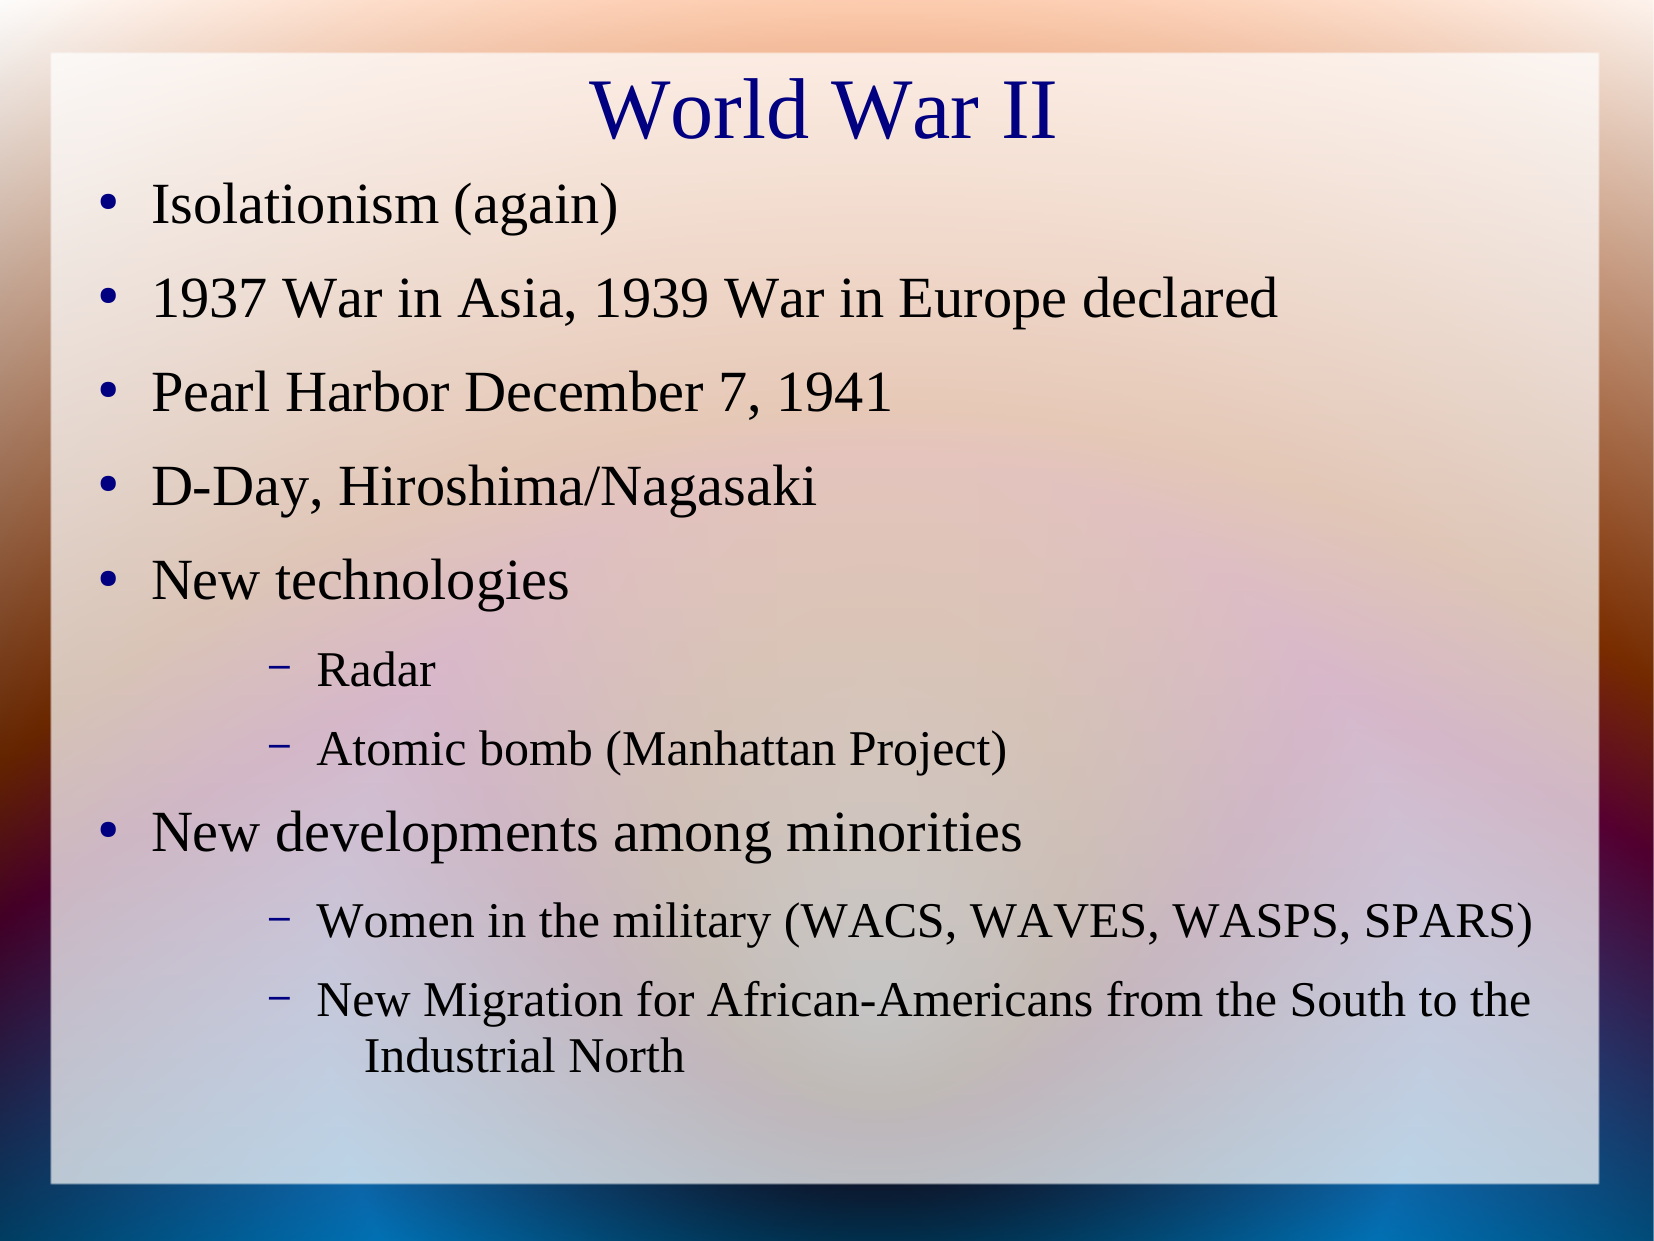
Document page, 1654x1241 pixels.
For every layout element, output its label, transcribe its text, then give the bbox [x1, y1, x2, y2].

title World War II [80, 5, 1569, 171]
list Isolationism (again) 1937 War in Asia, 1939 War in Europe declared Pearl Harbor December 7, 1941 D-Day, Hiroshima/Nagasaki New technologies Radar Atomic bomb (Manhattan Project) New developments among minorities Women in the military (WACS, WAVES, WASPS, SPARS) New Migration for African-Americans from the South to the Industrial North [80, 171, 1569, 1094]
picture [0, 0, 1654, 1241]
